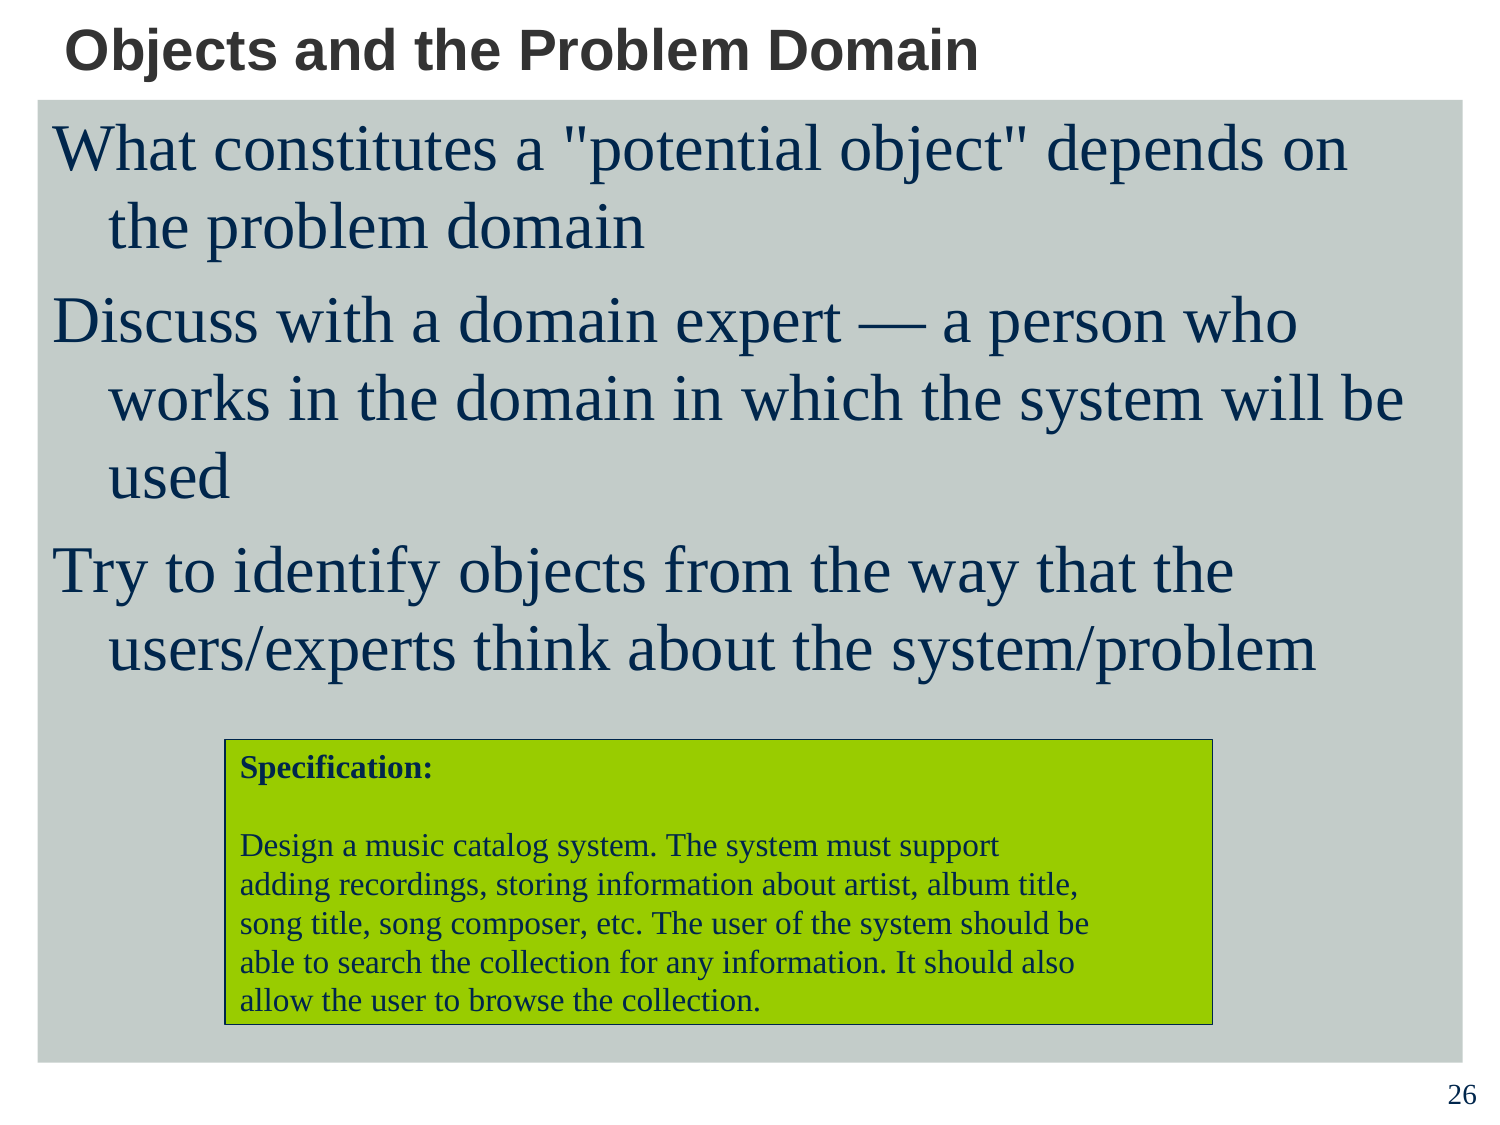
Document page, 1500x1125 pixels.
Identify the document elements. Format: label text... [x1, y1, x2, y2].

picture [0, 0, 1500, 1125]
title Objects and the Problem Domain [50, 0, 1450, 91]
list What constitutes a "potential object" depends on the problem domain Discuss with a domain expert — a person who works in the domain in which the system will be used Try to identify objects from the way that the users/experts think about the system/problem [37, 99, 1463, 1063]
text_box Specification: Design a music catalog system. The system must support adding recordings, storing information about artist, album title, song title, song composer, etc. The user of the system should be able to search the collection for any information. It should also allow the user to browse the collection. [225, 739, 1213, 1026]
